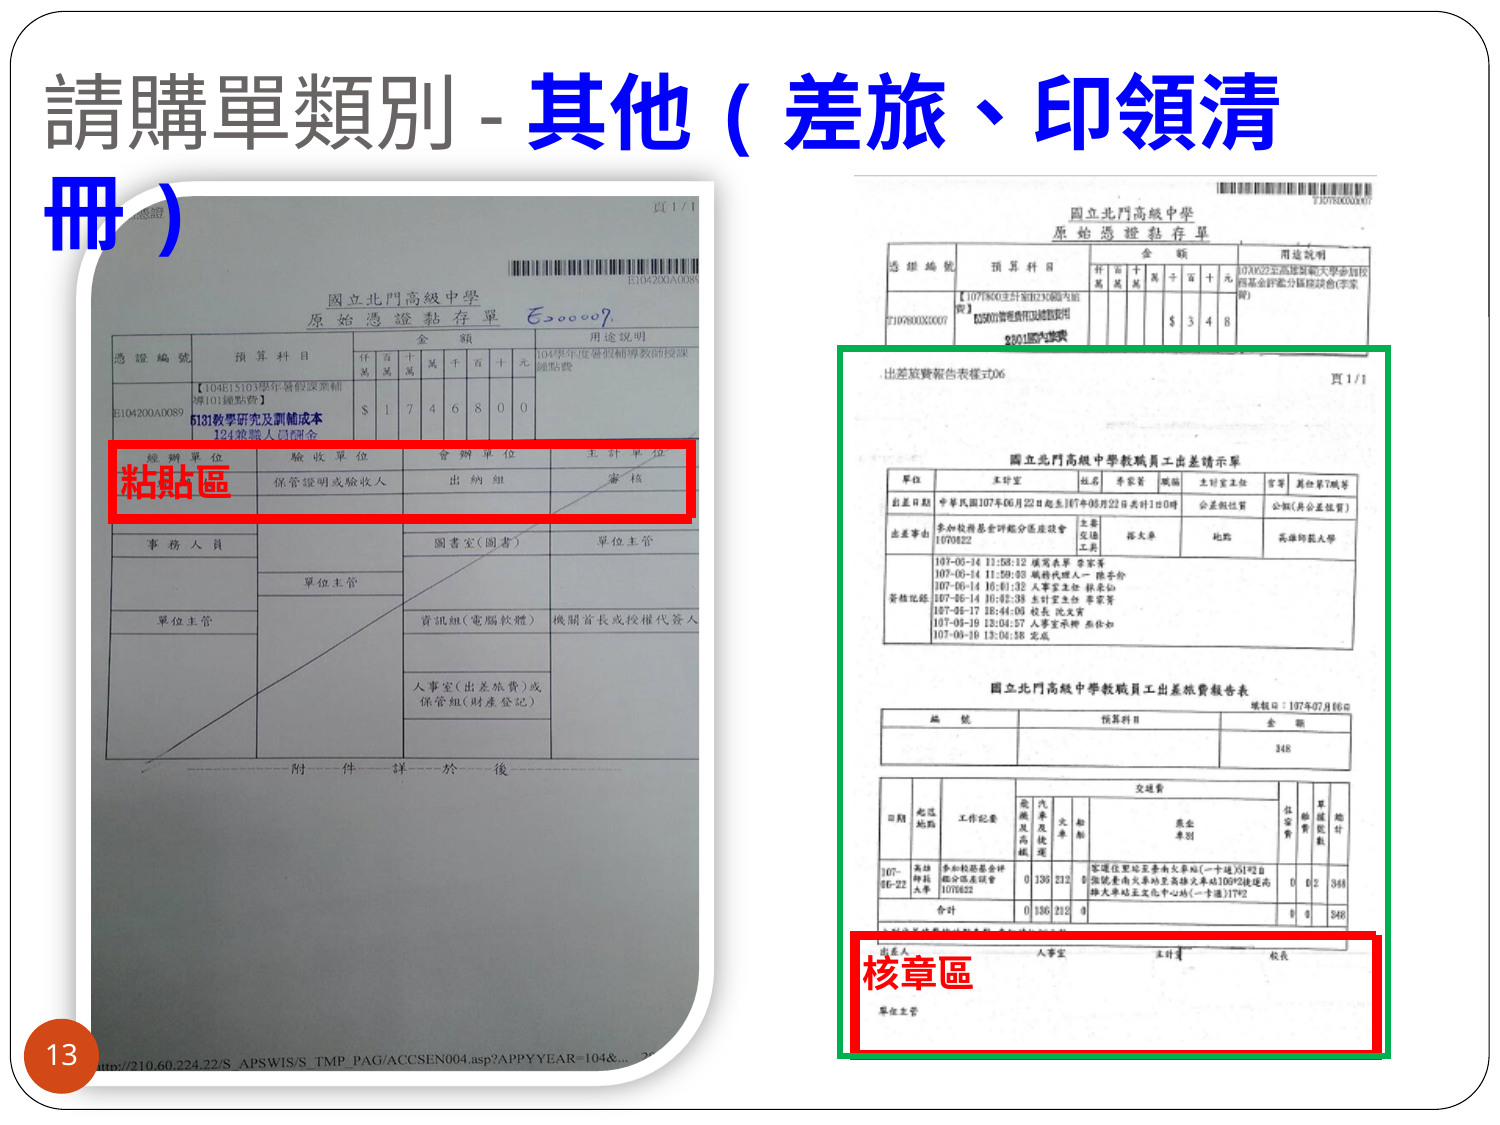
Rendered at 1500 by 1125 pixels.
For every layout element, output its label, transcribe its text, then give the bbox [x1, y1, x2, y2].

picture [854, 175, 1396, 528]
text_box 粘貼區 [112, 444, 691, 519]
picture [34, 139, 756, 1125]
picture [854, 352, 1385, 935]
text_box [23, 1018, 99, 1094]
text_box 核章區 [854, 935, 1377, 1053]
text_box 請購單類別-其他(差旅、印領清冊) [35, 45, 1412, 176]
